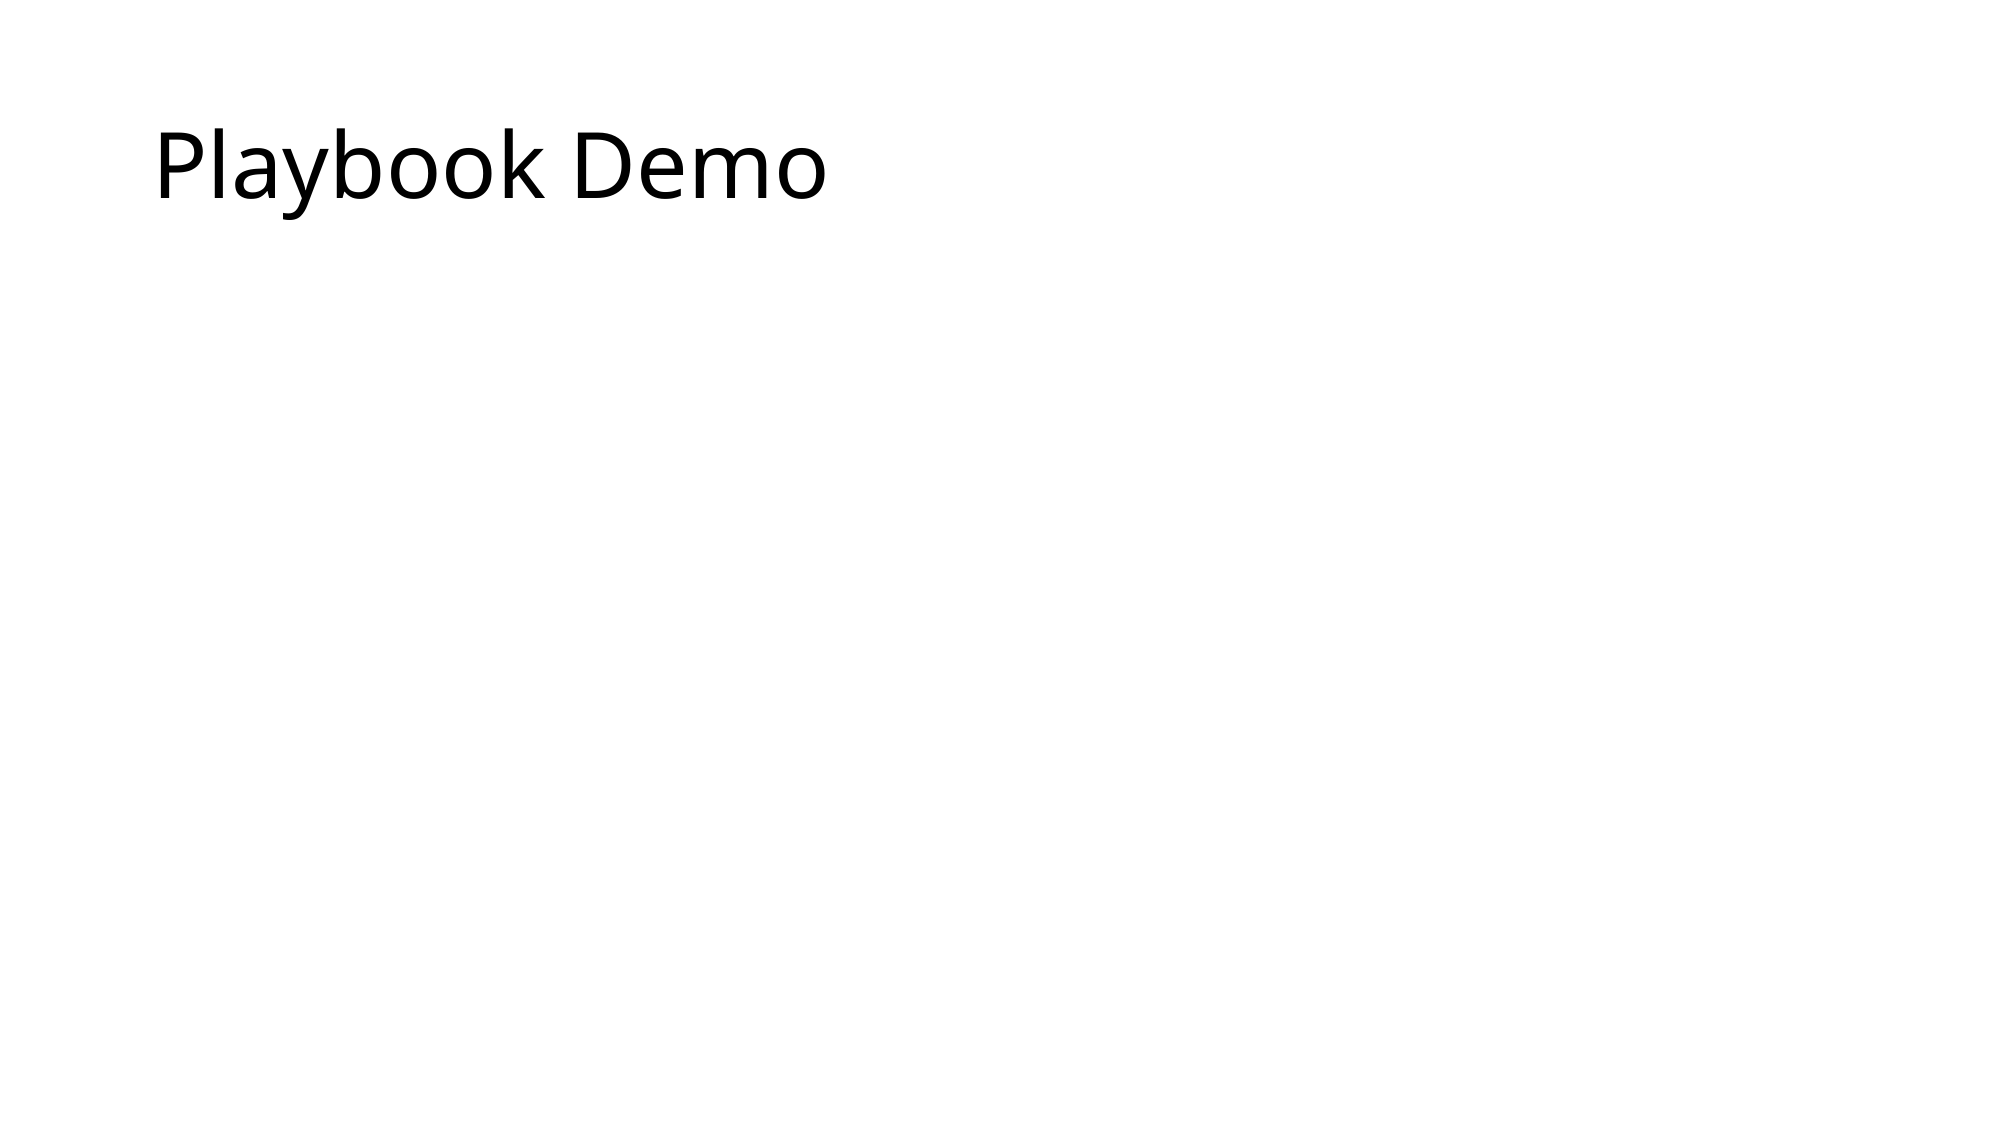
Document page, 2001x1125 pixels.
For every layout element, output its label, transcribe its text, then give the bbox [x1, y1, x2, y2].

title Playbook Demo [137, 59, 1863, 278]
